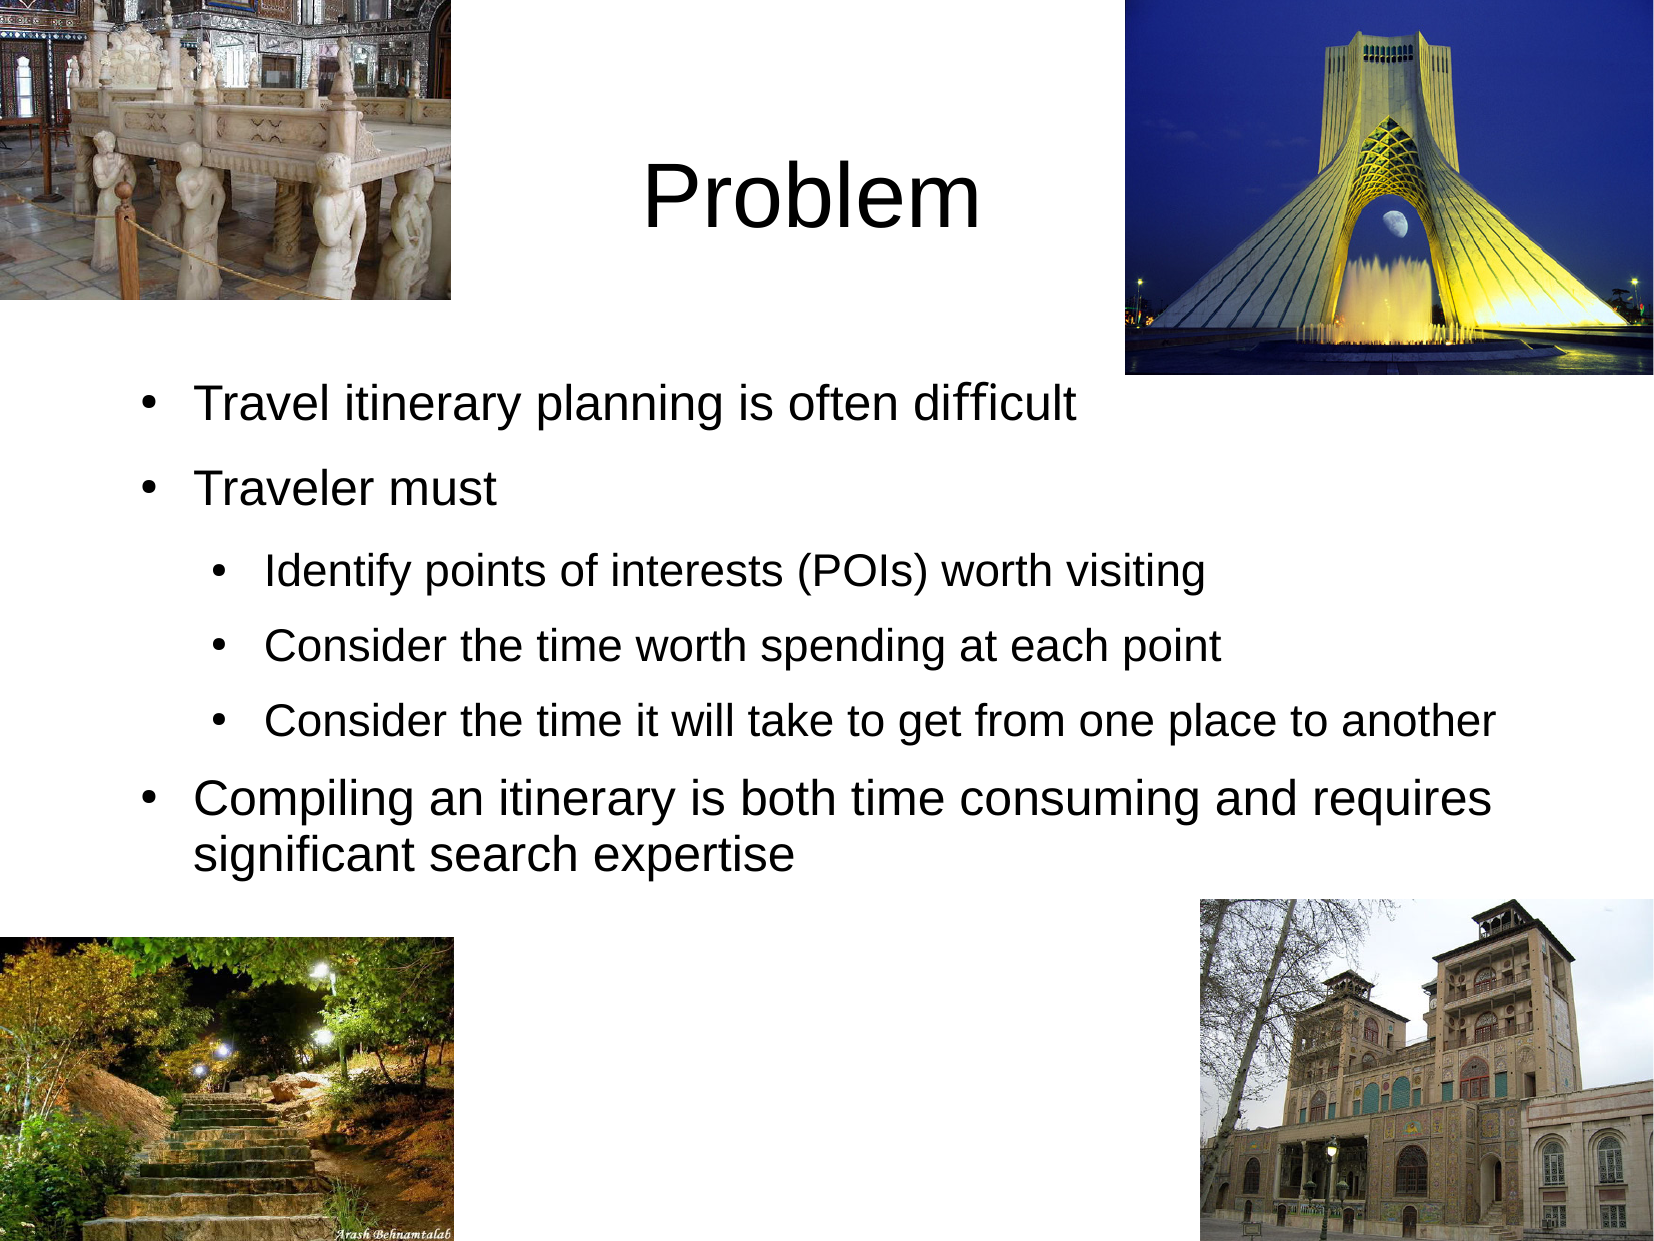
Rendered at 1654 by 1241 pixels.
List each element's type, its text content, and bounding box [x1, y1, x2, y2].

picture [1125, 0, 1654, 376]
picture [0, 0, 451, 301]
picture [0, 937, 454, 1241]
list Travel itinerary planning is often diﬃcult Traveler must Identify points of interests (POIs) worth visiting Consider the time worth spending at each point Consider the time it will take to get from one place to another Compiling an itinerary is both time consuming and requires signiﬁcant search expertise [122, 375, 1576, 1001]
picture [1200, 899, 1654, 1241]
title Problem [451, 112, 1125, 281]
